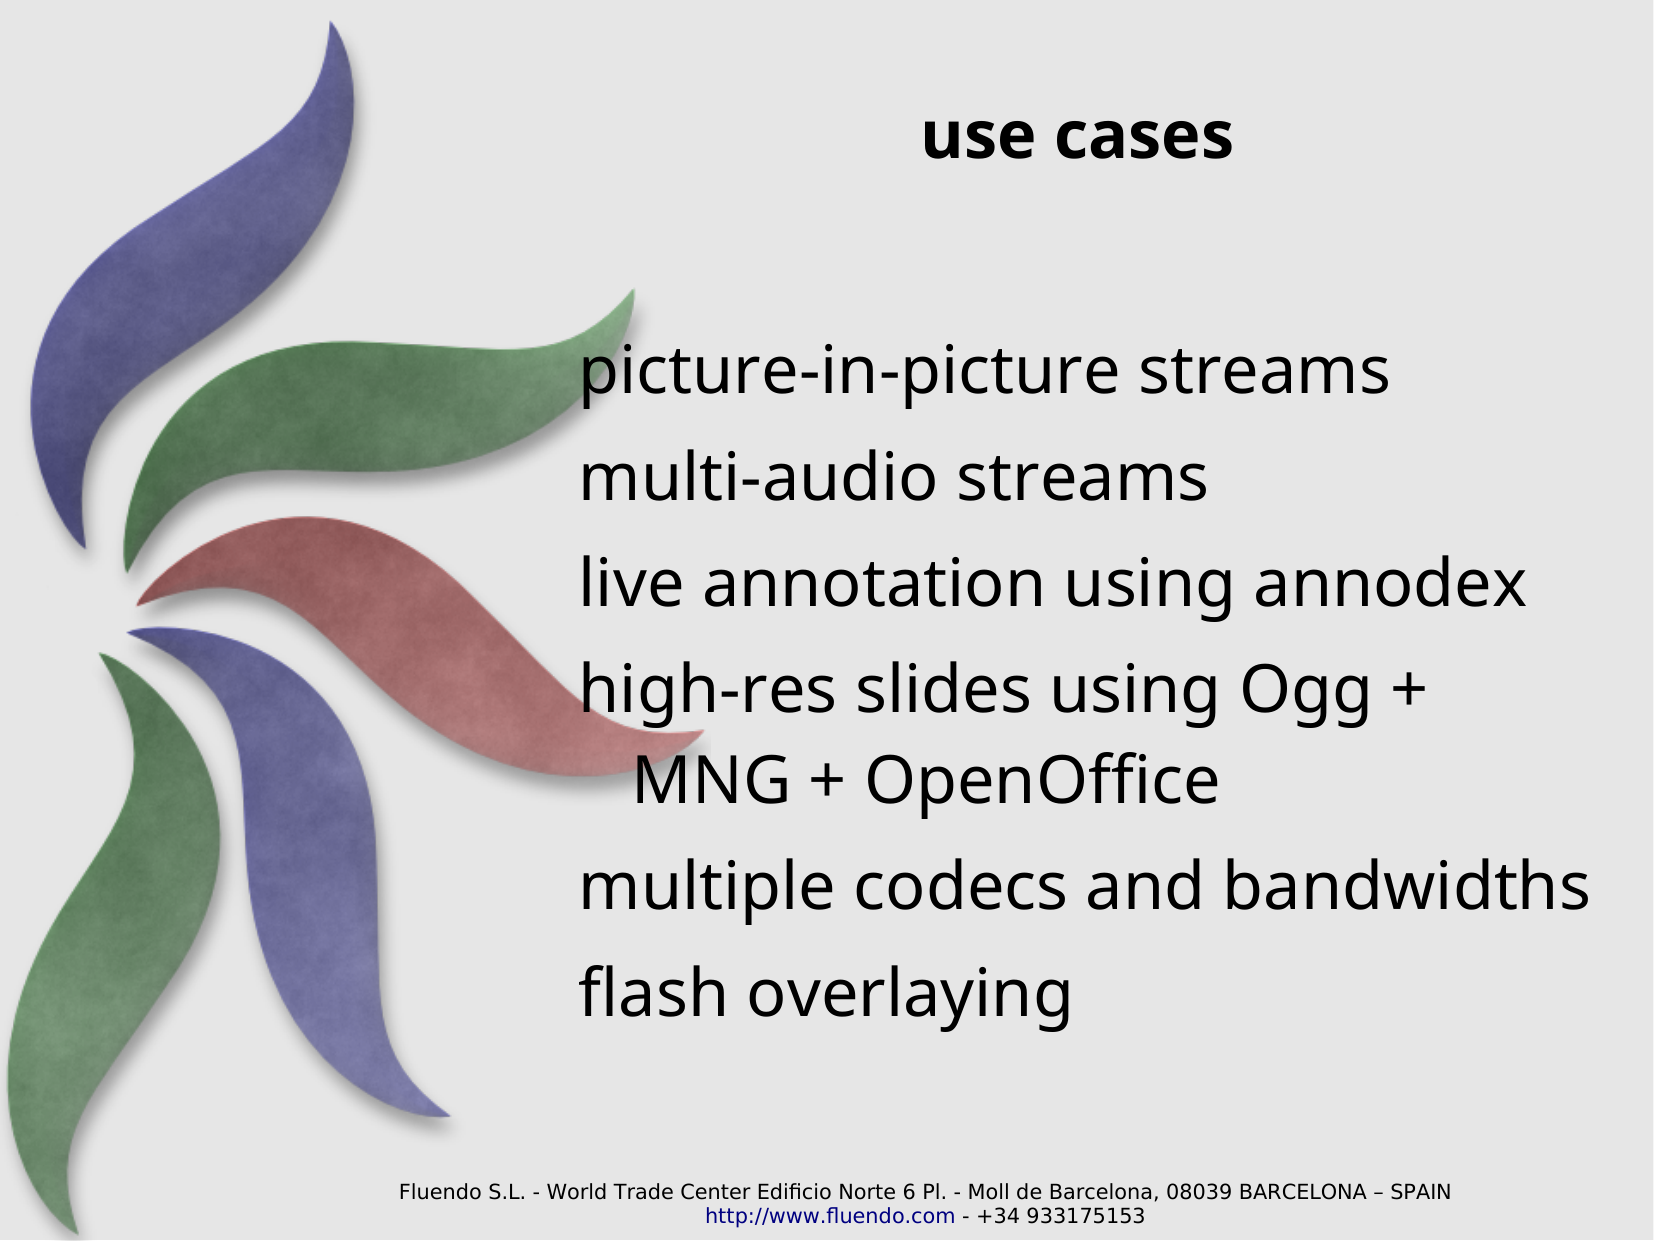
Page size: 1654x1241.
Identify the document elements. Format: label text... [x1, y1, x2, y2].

title use cases [560, 58, 1595, 207]
list picture-in-picture streams multi-audio streams live annotation using annodex high-res slides using Ogg + MNG + OpenOffice multiple codecs and bandwidths flash overlaying [560, 236, 1595, 1123]
picture [0, 0, 711, 1241]
